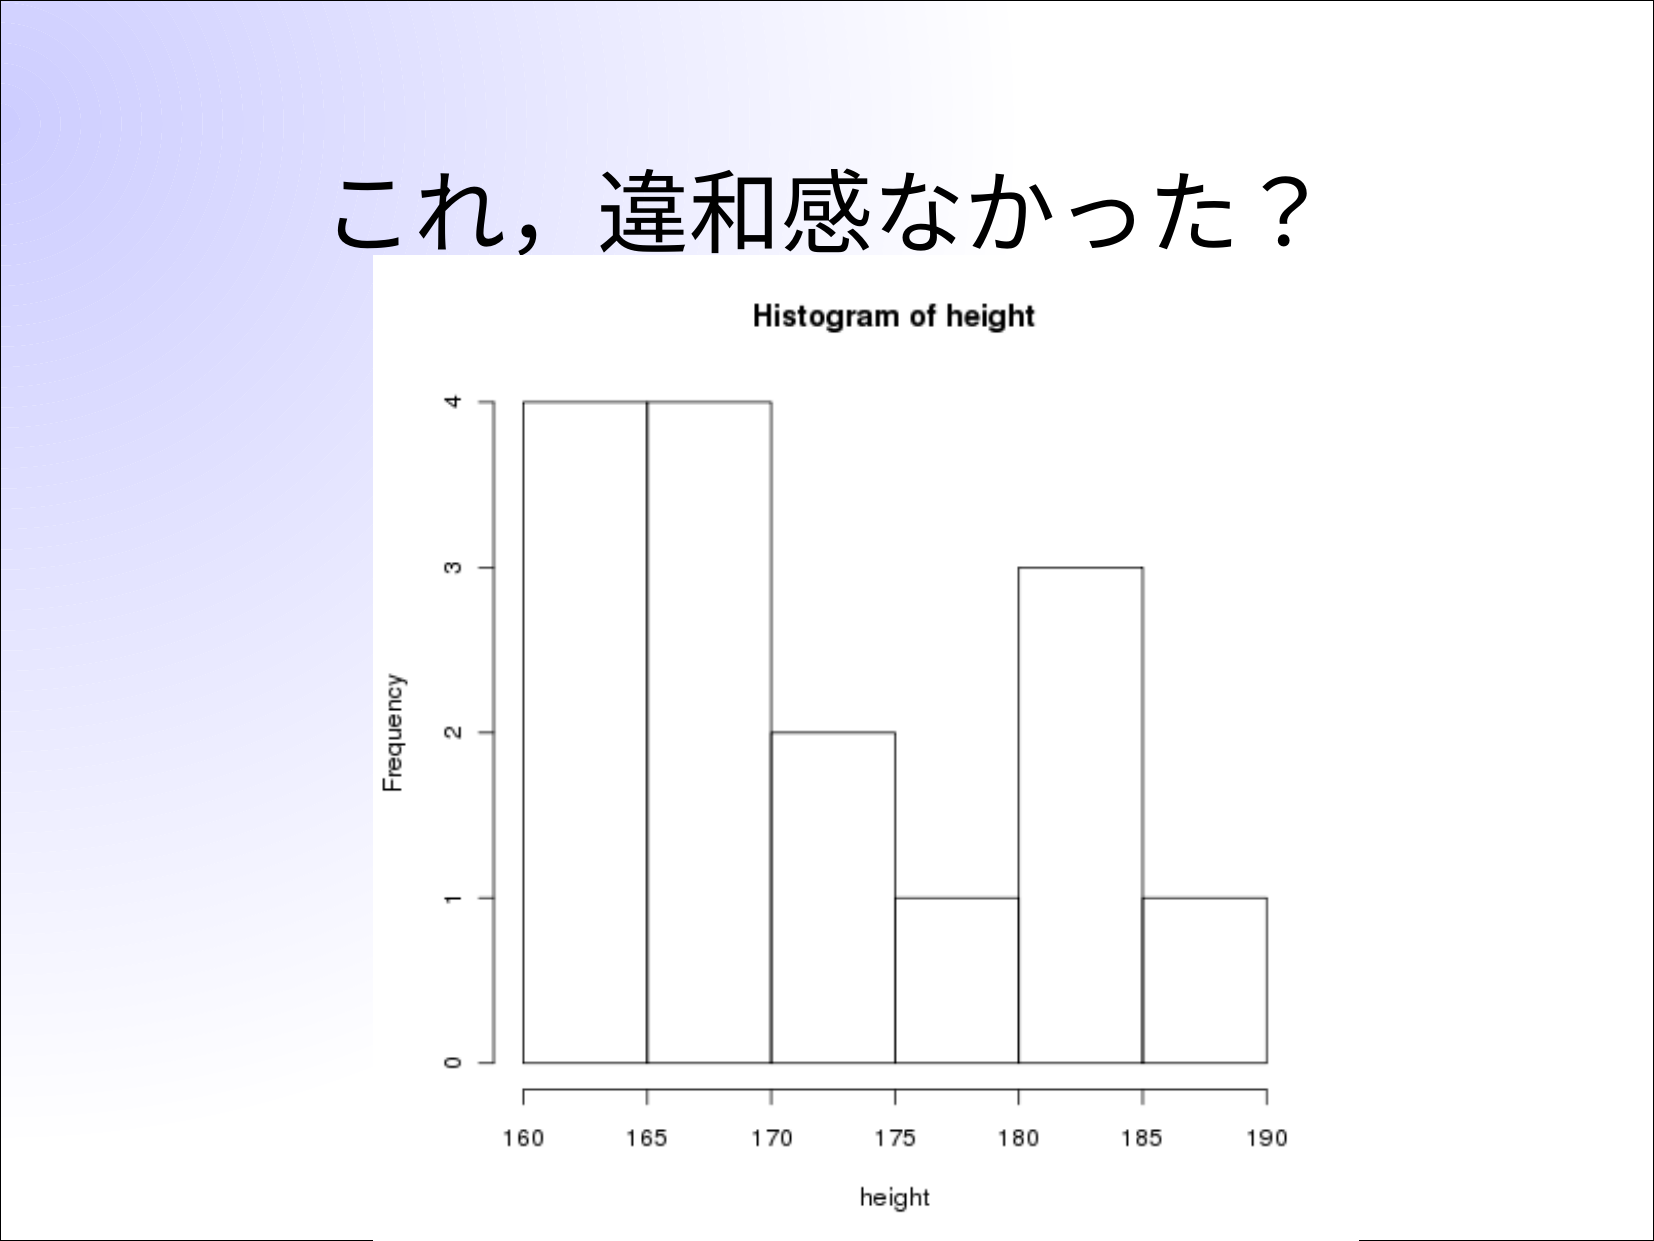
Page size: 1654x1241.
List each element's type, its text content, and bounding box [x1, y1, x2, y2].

title これ，違和感なかった？ [121, 102, 1534, 311]
picture [373, 255, 1359, 1241]
